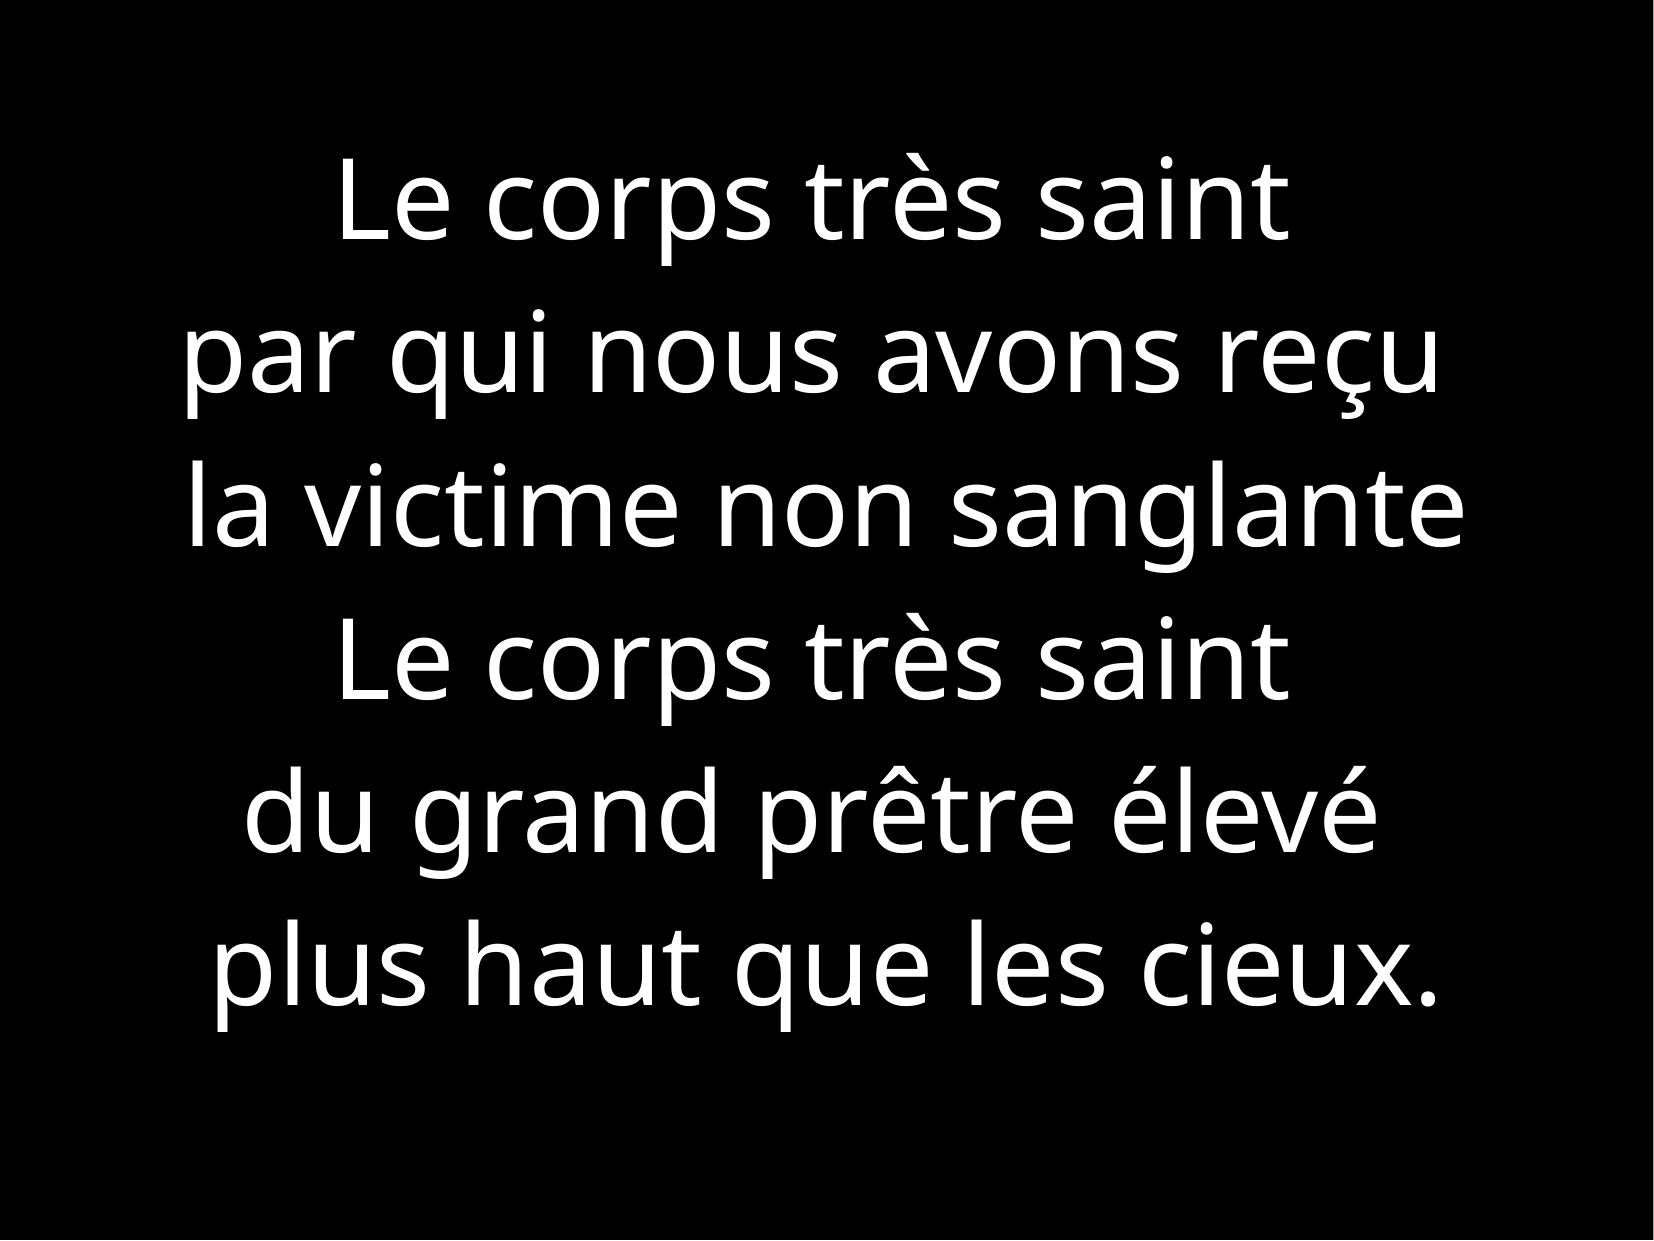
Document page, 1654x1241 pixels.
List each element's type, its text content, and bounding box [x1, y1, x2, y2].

subtitle Le corps très saint par qui nous avons reçu la victime non sanglante Le corps très saint du grand prêtre élevé plus haut que les cieux. [82, 49, 1571, 1109]
